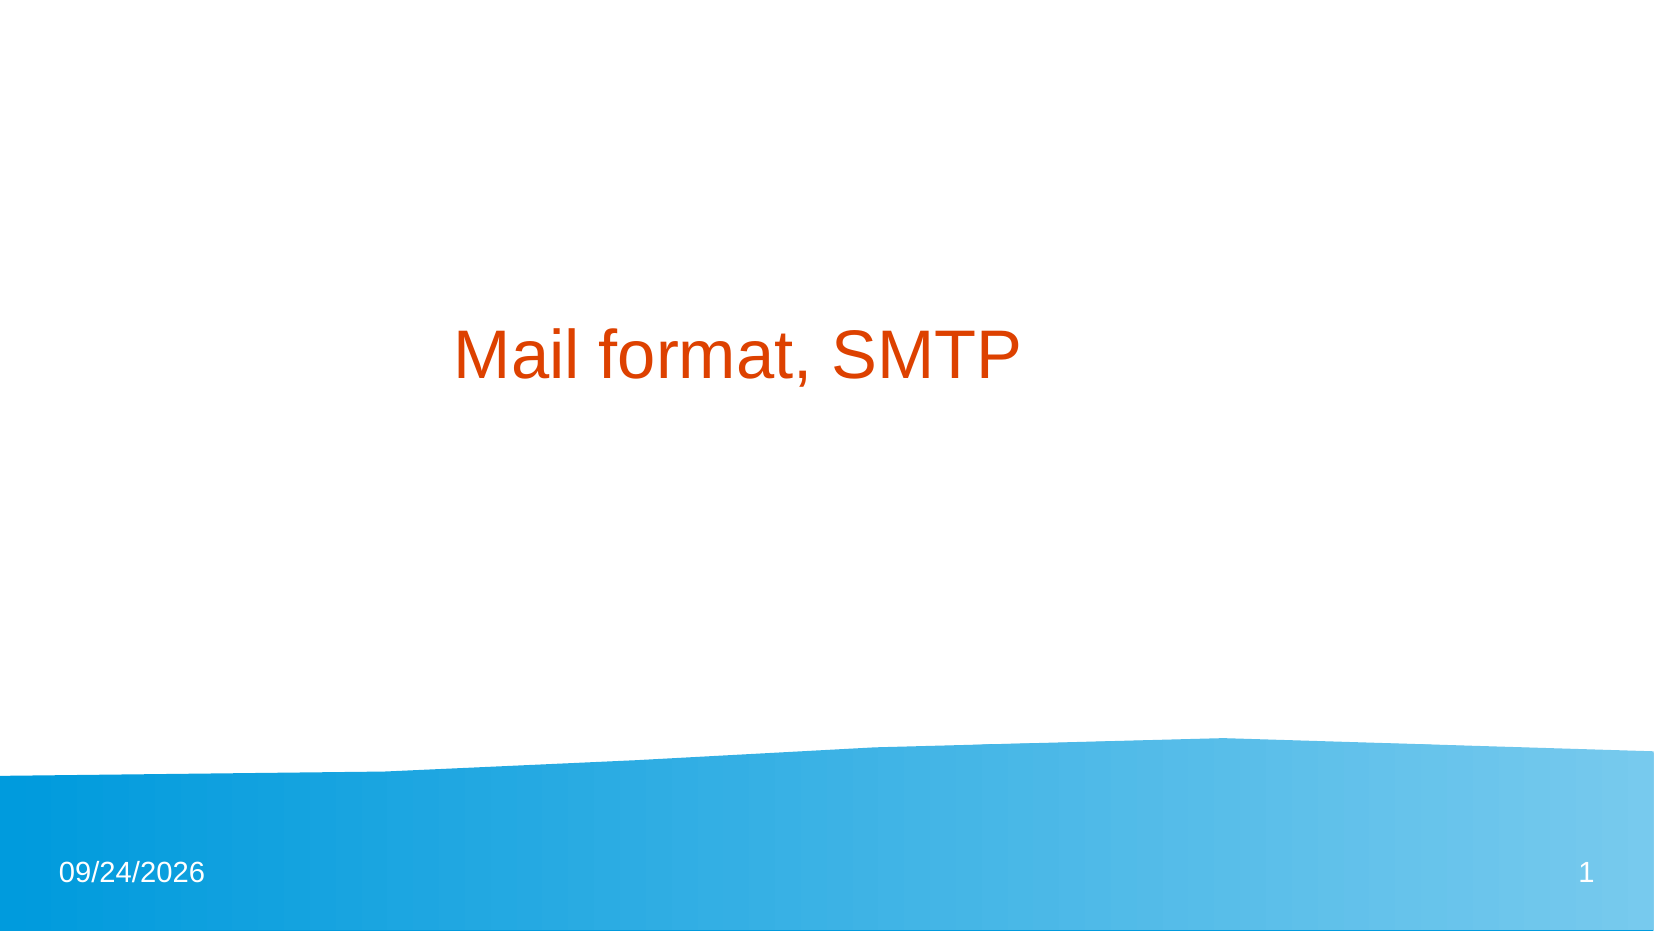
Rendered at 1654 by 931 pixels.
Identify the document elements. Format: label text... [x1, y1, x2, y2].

title Mail format, SMTP [0, 265, 1477, 443]
